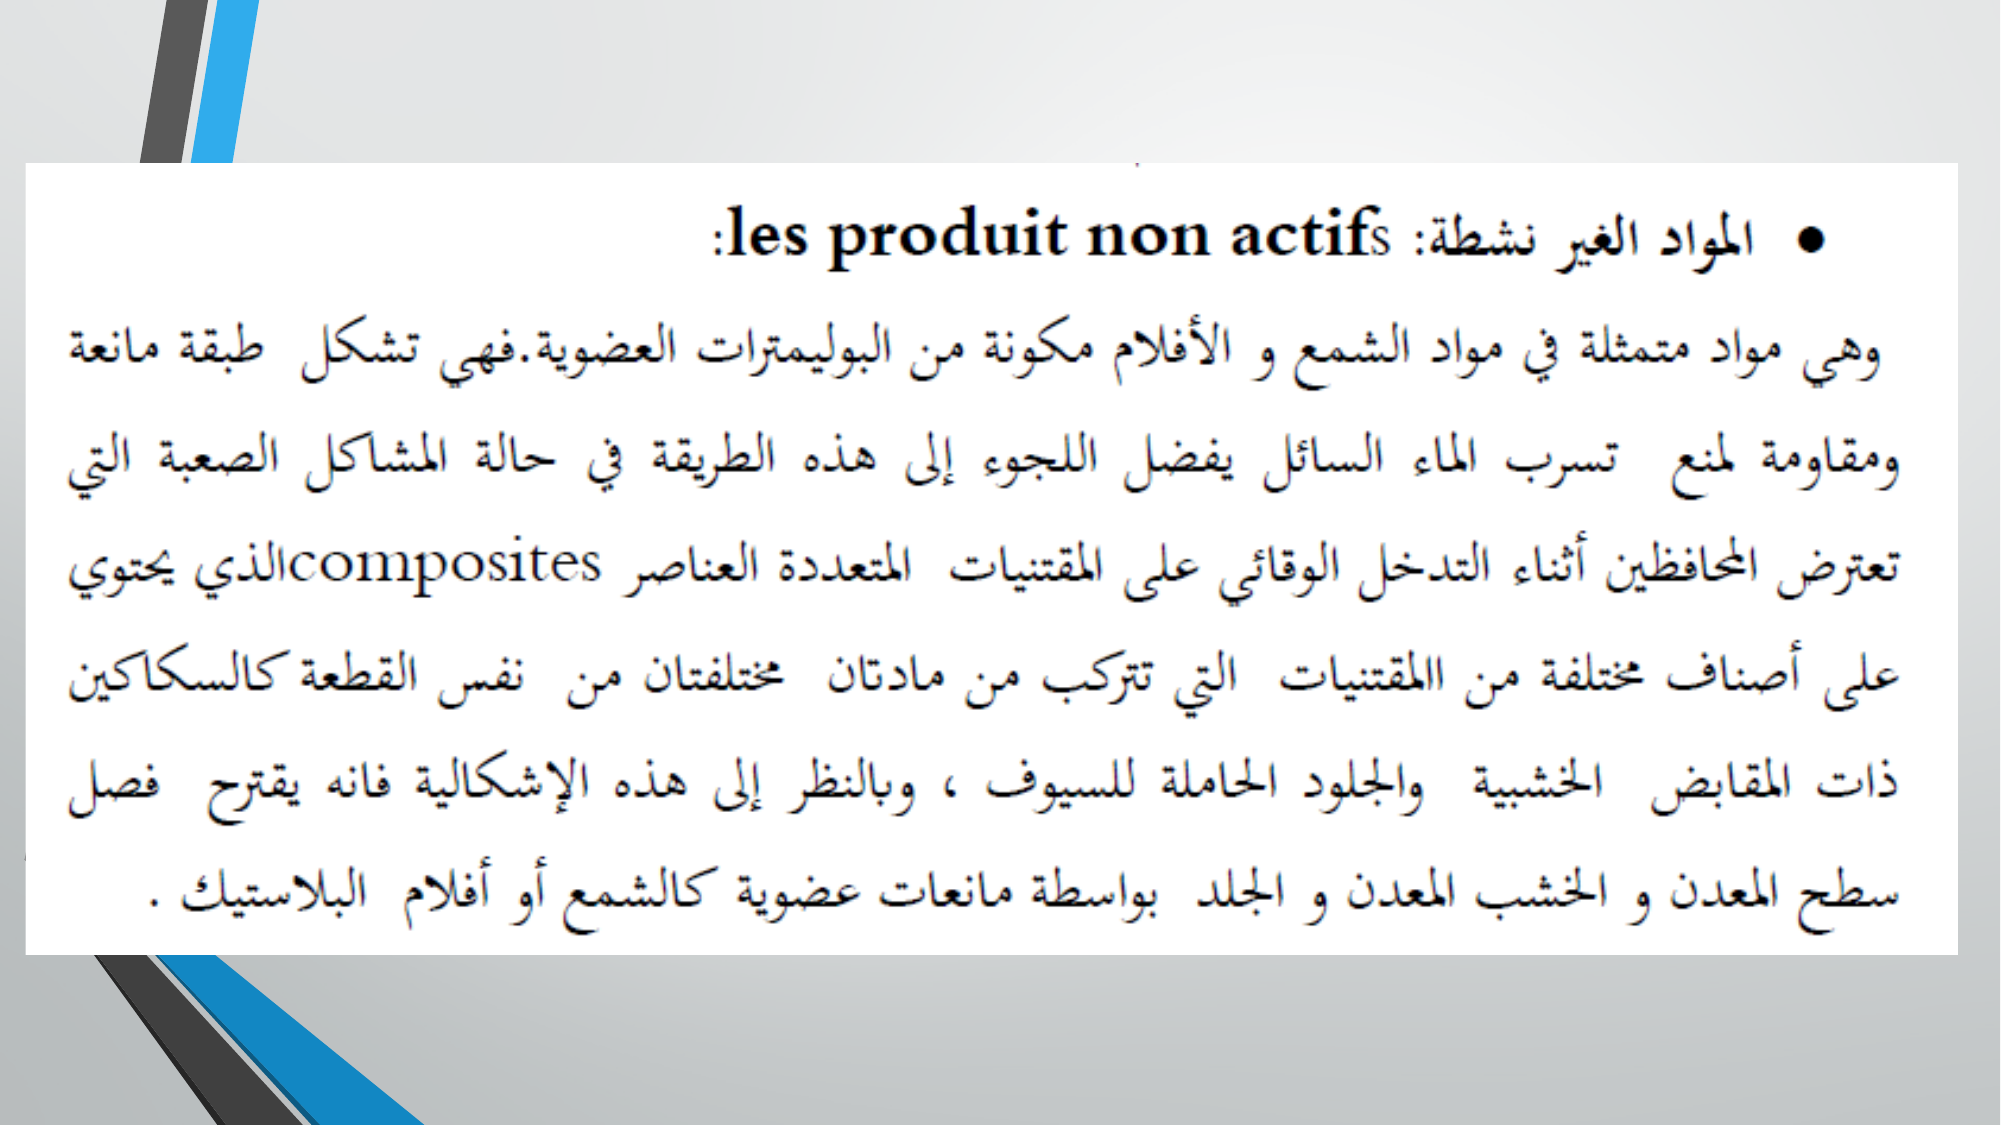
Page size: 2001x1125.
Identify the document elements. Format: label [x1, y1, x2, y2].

picture [25, 163, 1958, 955]
